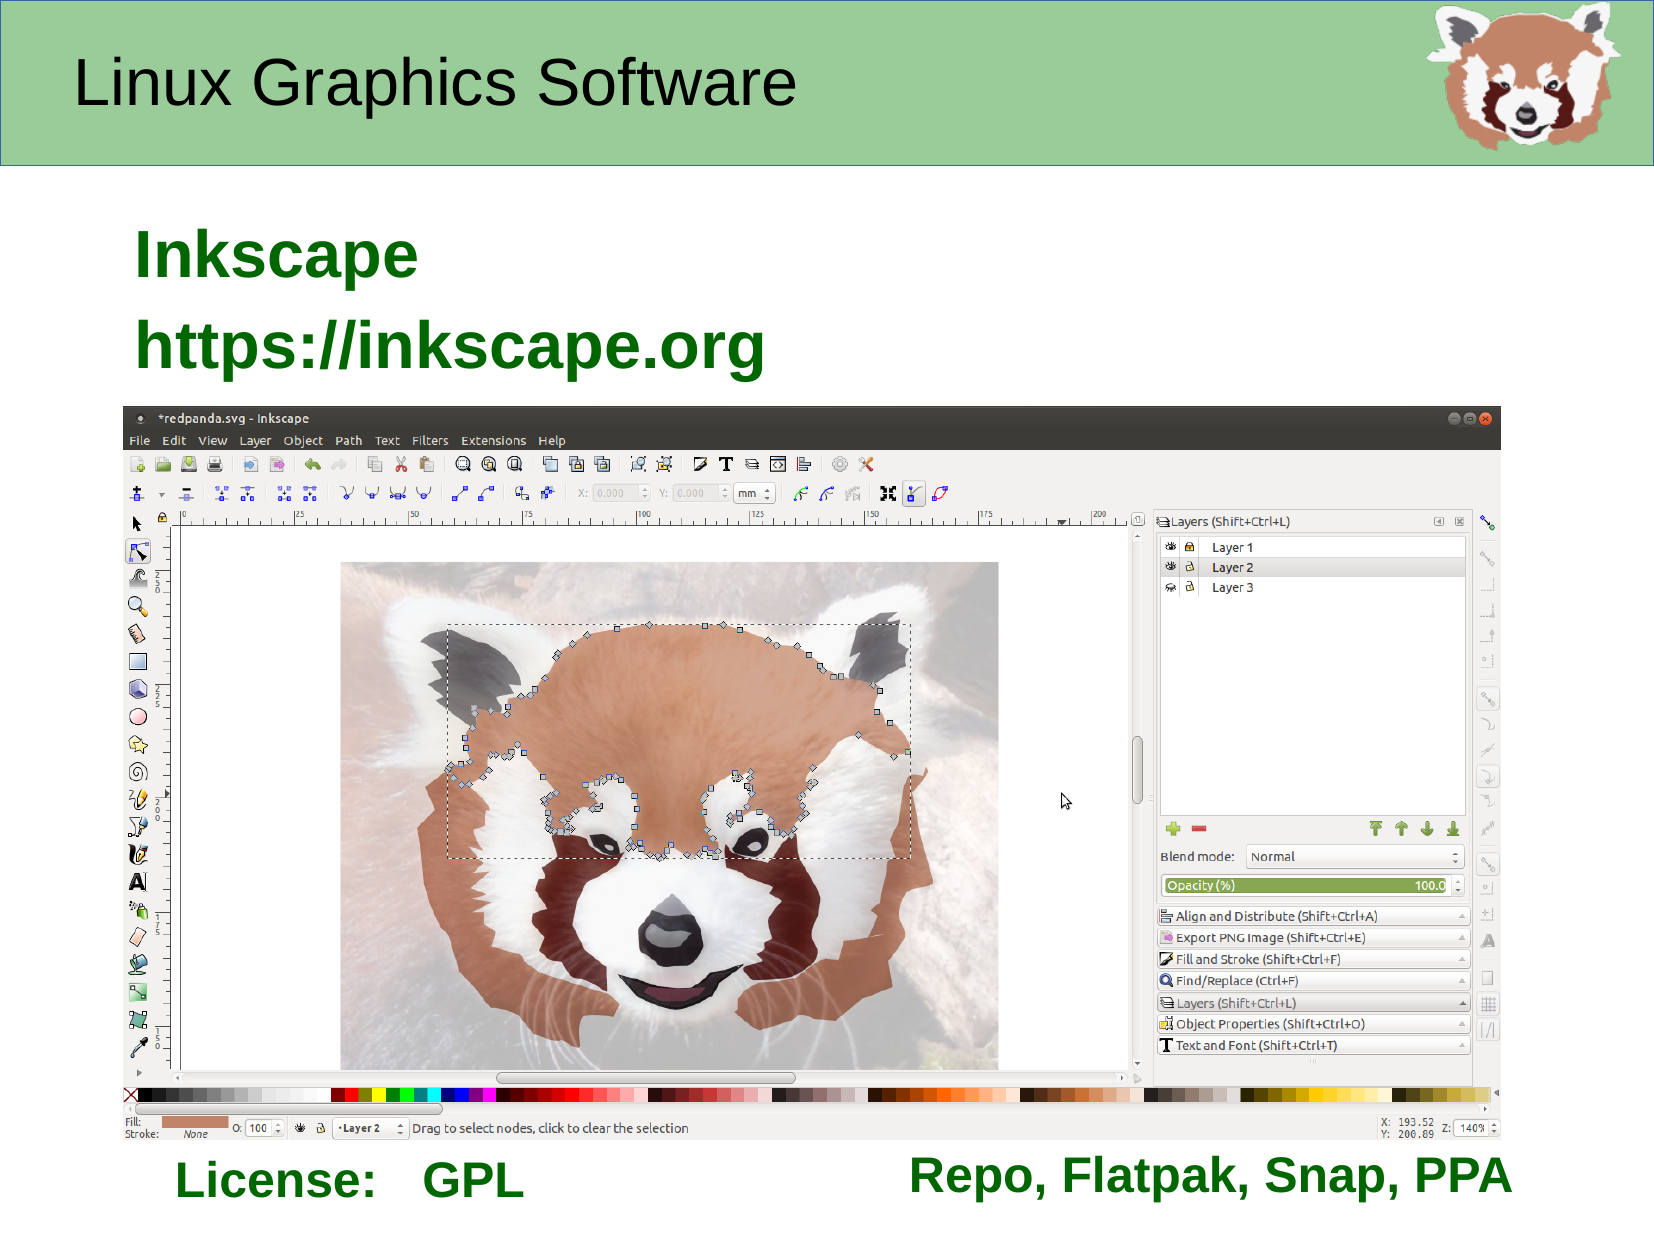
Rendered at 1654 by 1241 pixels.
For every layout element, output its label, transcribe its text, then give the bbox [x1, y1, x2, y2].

text_box [0, 0, 1654, 166]
title Linux Graphics Software [0, 15, 856, 151]
text_box GPL [407, 1144, 541, 1216]
picture [123, 406, 1501, 1141]
text_box License: [160, 1144, 393, 1216]
text_box Inkscape [120, 210, 466, 316]
text_box https://inkscape.org [120, 300, 1530, 391]
text_box Repo, Flatpak, Snap, PPA [894, 1140, 1654, 1230]
picture [1426, 2, 1621, 151]
